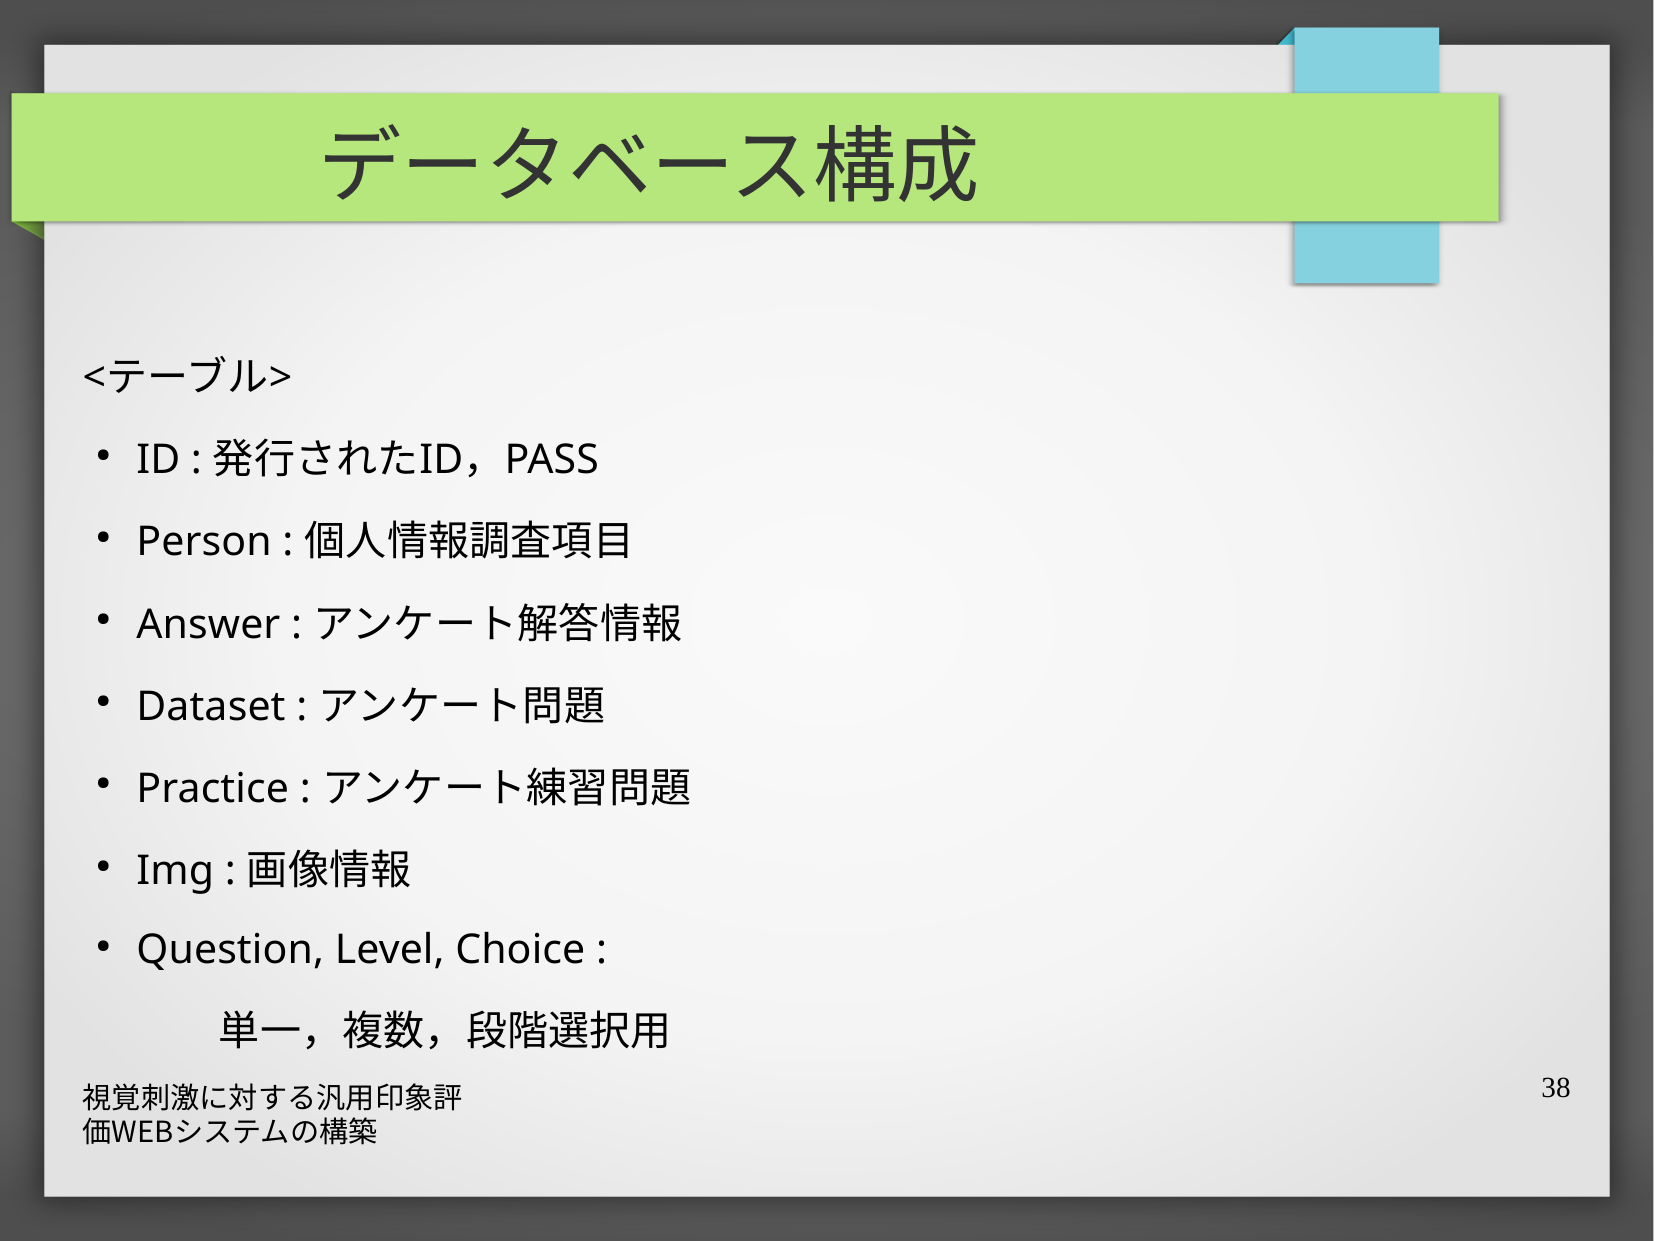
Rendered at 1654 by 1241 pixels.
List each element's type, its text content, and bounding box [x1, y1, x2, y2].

title データベース構成 [70, 106, 1229, 213]
list <テーブル> ID : 発行されたID，PASS Person : 個人情報調査項目 Answer : アンケート解答情報 Dataset : アンケート問題 Practice : アンケート練習問題 Img : 画像情報 Question, Level, Choice : 単一，複数，段階選択用 [82, 343, 1538, 1063]
picture [0, 0, 1654, 1241]
